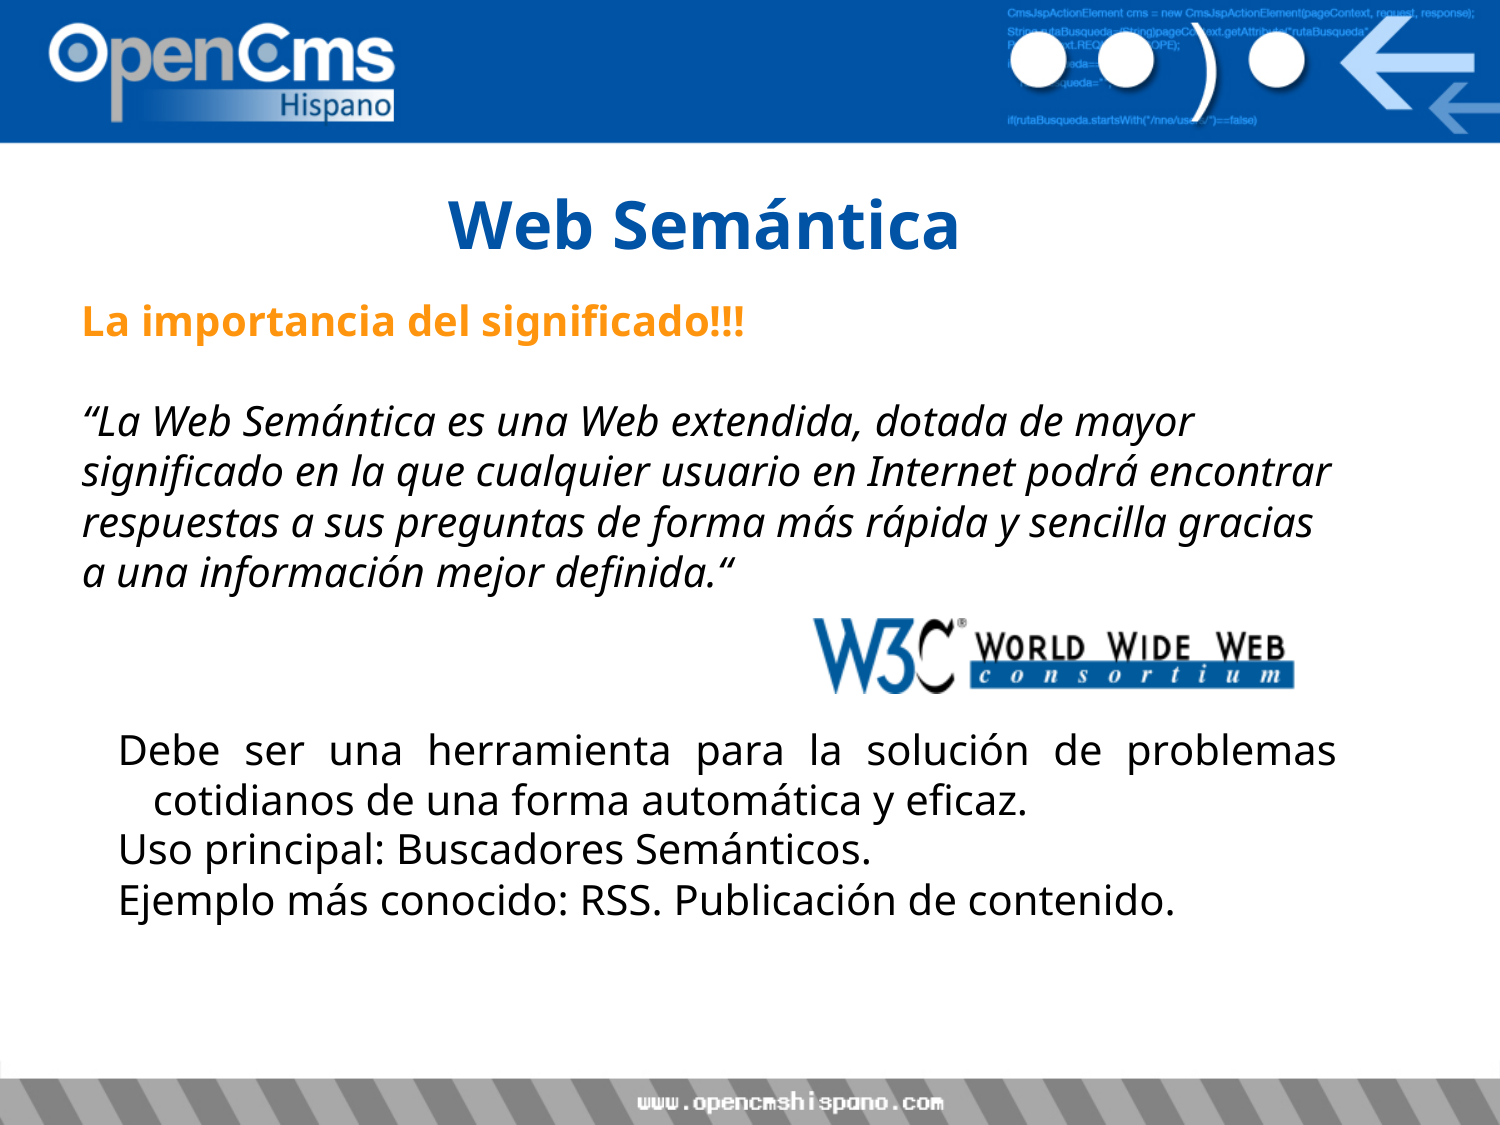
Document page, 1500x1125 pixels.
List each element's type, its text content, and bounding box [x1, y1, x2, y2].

picture [0, 0, 1500, 1125]
text_box Web Semántica [82, 140, 1329, 295]
text_box La importancia del significado!!! “La Web Semántica es una Web extendida, dotada de mayor significado en la que cualquier usuario en Internet podrá encontrar respuestas a sus preguntas de forma más rápida y sencilla gracias a una información mejor definida.“ Debe ser una herramienta para la solución de problemas cotidianos de una forma automática y eficaz. Uso principal: Buscadores Semánticos. Ejemplo más conocido: RSS. Publicación de contenido. [81, 295, 1338, 1038]
